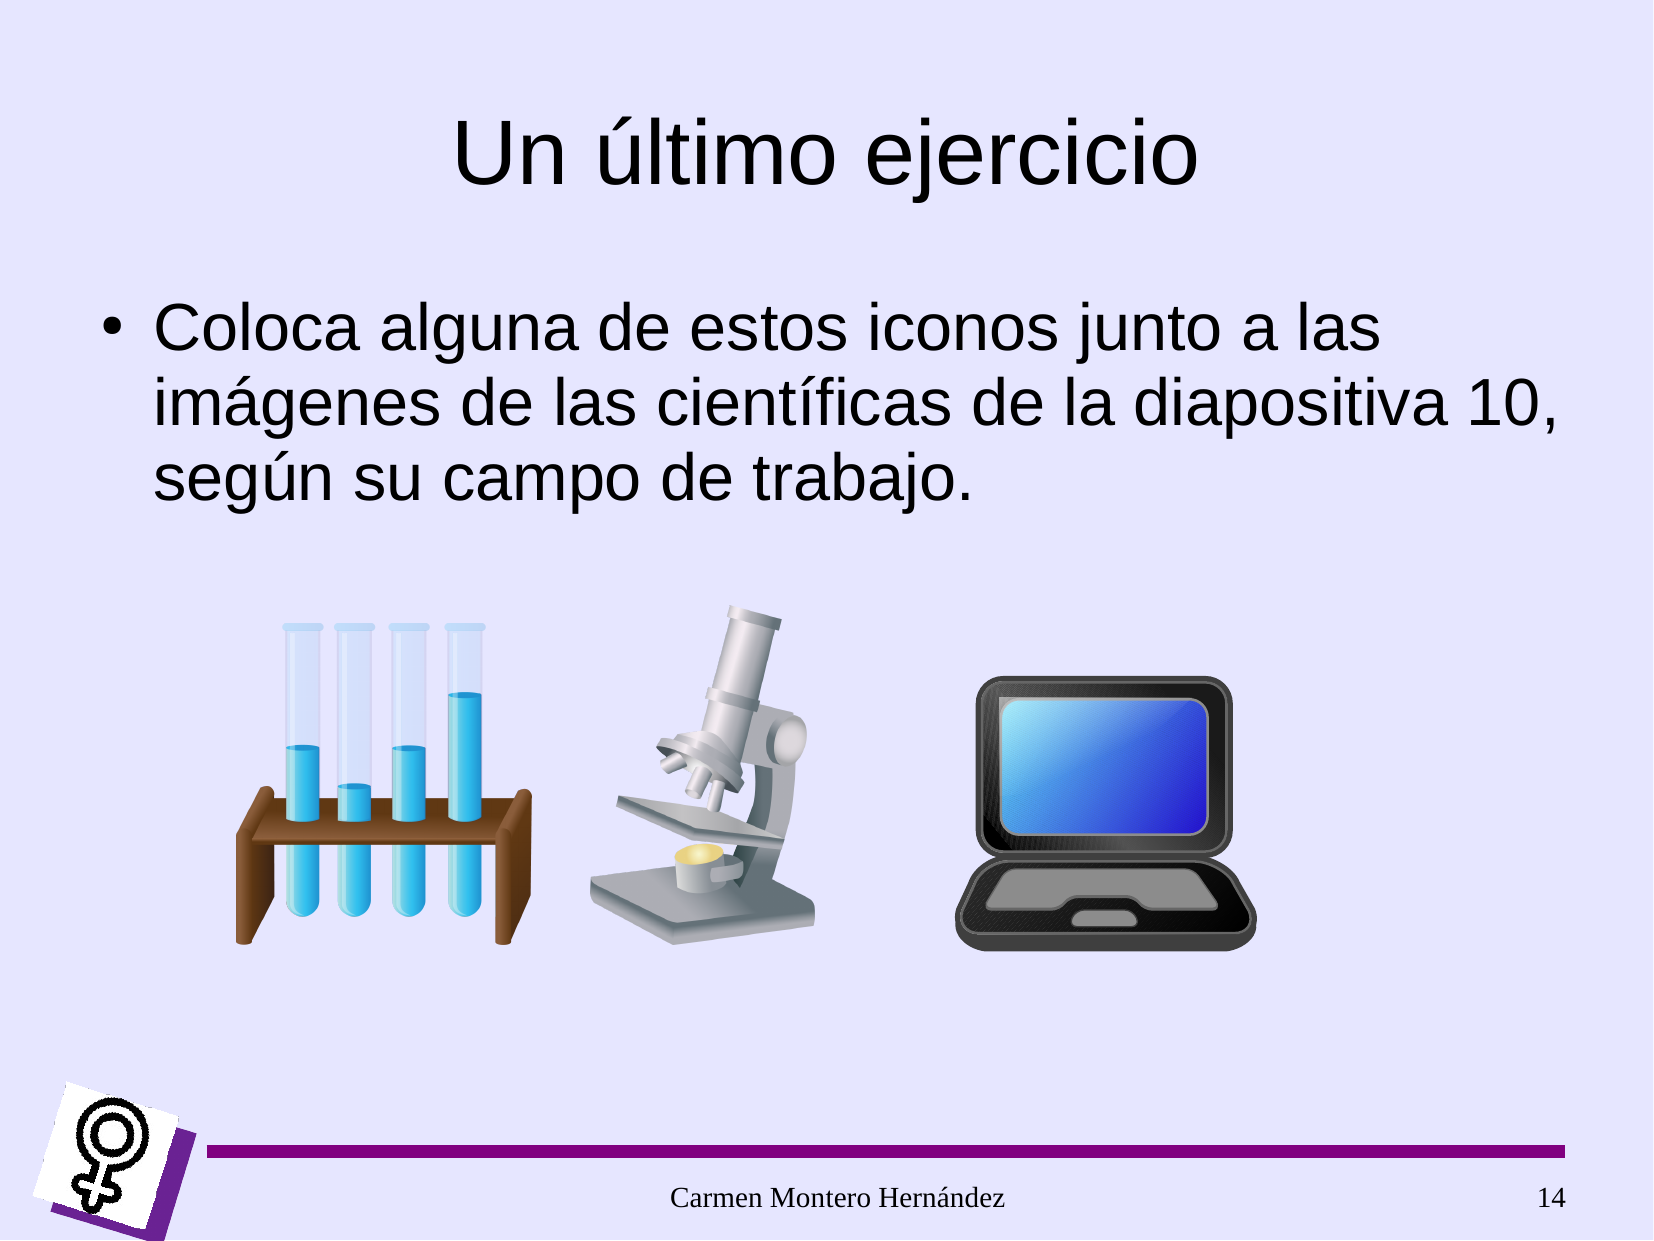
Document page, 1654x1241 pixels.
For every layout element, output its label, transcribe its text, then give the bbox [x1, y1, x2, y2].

picture [590, 605, 815, 945]
picture [915, 620, 1300, 1004]
picture [32, 1081, 179, 1229]
list Coloca alguna de estos iconos junto a las imágenes de las científicas de la diapositiva 10, según su campo de trabajo. [82, 290, 1571, 1010]
title Un último ejercicio [82, 49, 1571, 257]
picture [236, 623, 532, 945]
